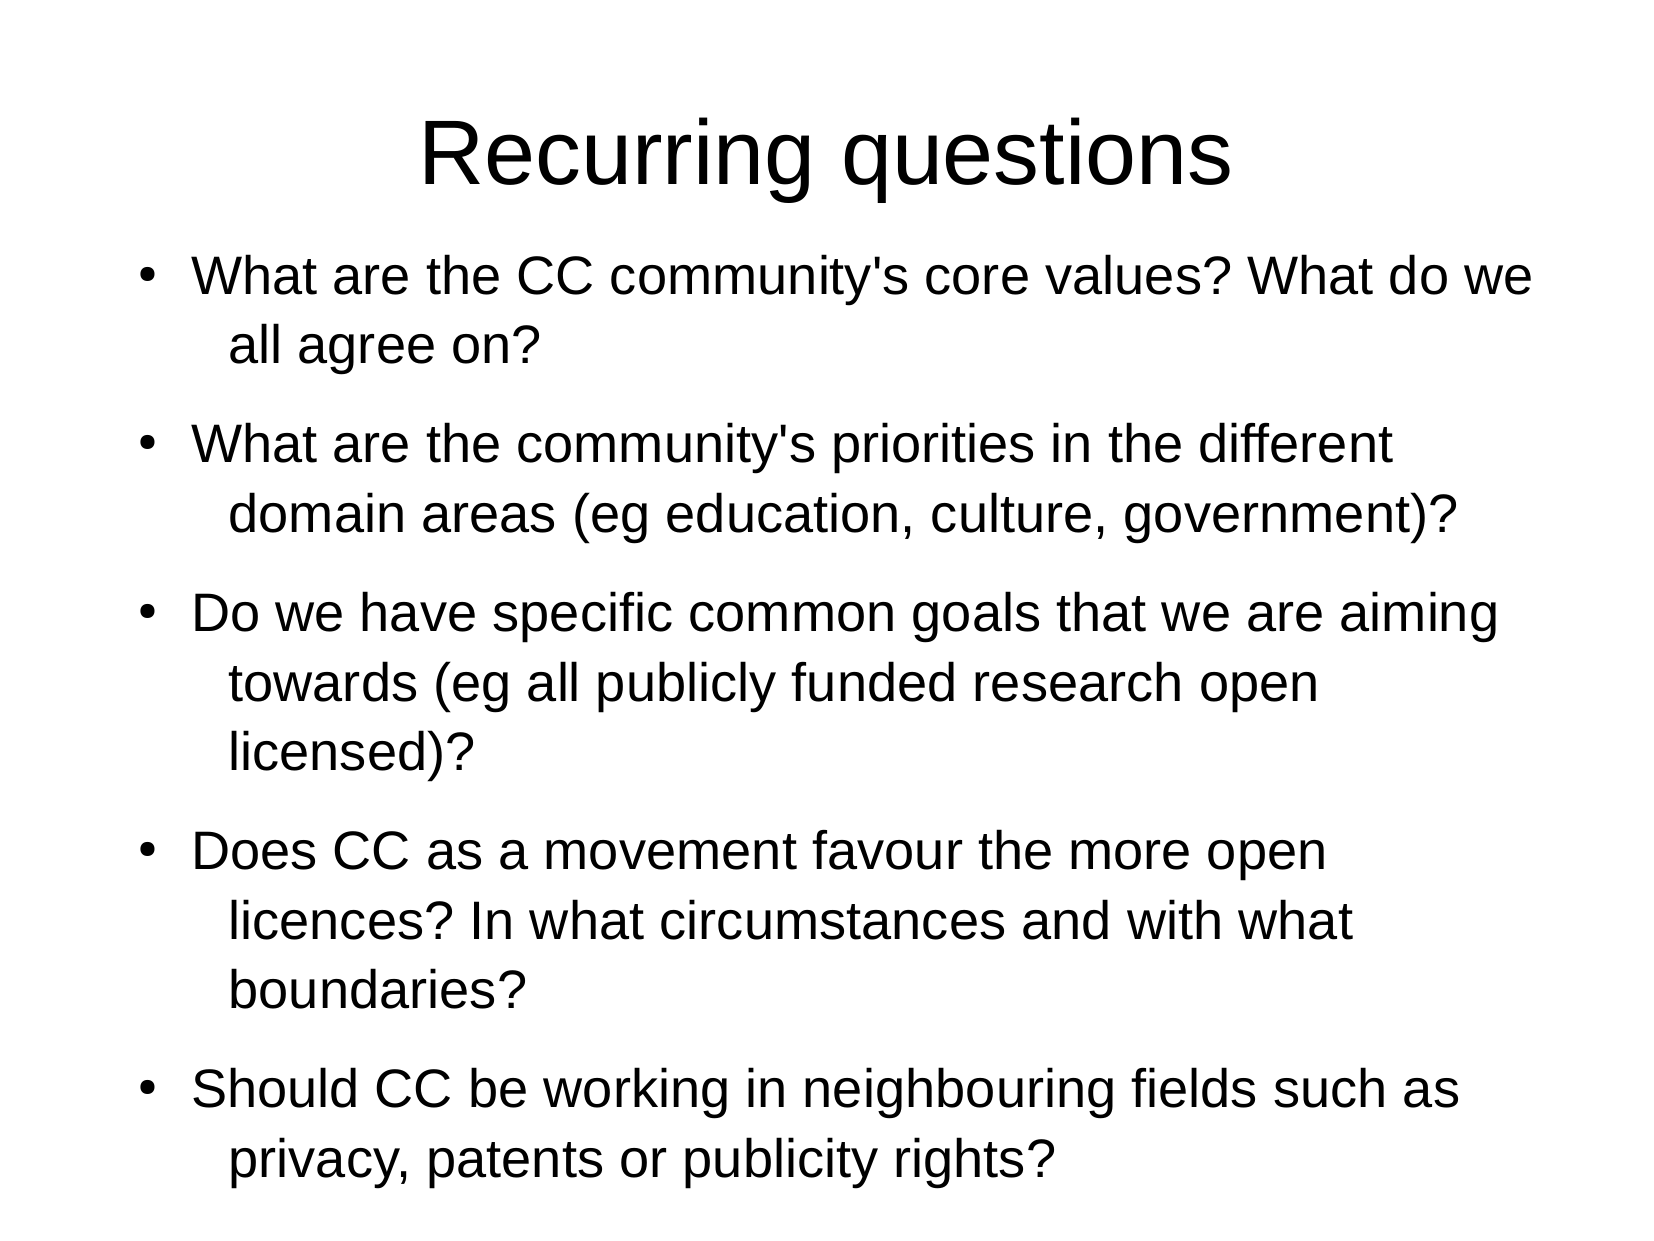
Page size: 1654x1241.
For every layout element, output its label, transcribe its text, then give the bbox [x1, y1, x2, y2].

list What are the CC community's core values? What do we all agree on? What are the community's priorities in the different domain areas (eg education, culture, government)? Do we have specific common goals that we are aiming towards (eg all publicly funded research open licensed)? Does CC as a movement favour the more open licences? In what circumstances and with what boundaries? Should CC be working in neighbouring fields such as privacy, patents or publicity rights? [82, 236, 1571, 1180]
title Recurring questions [82, 49, 1571, 236]
